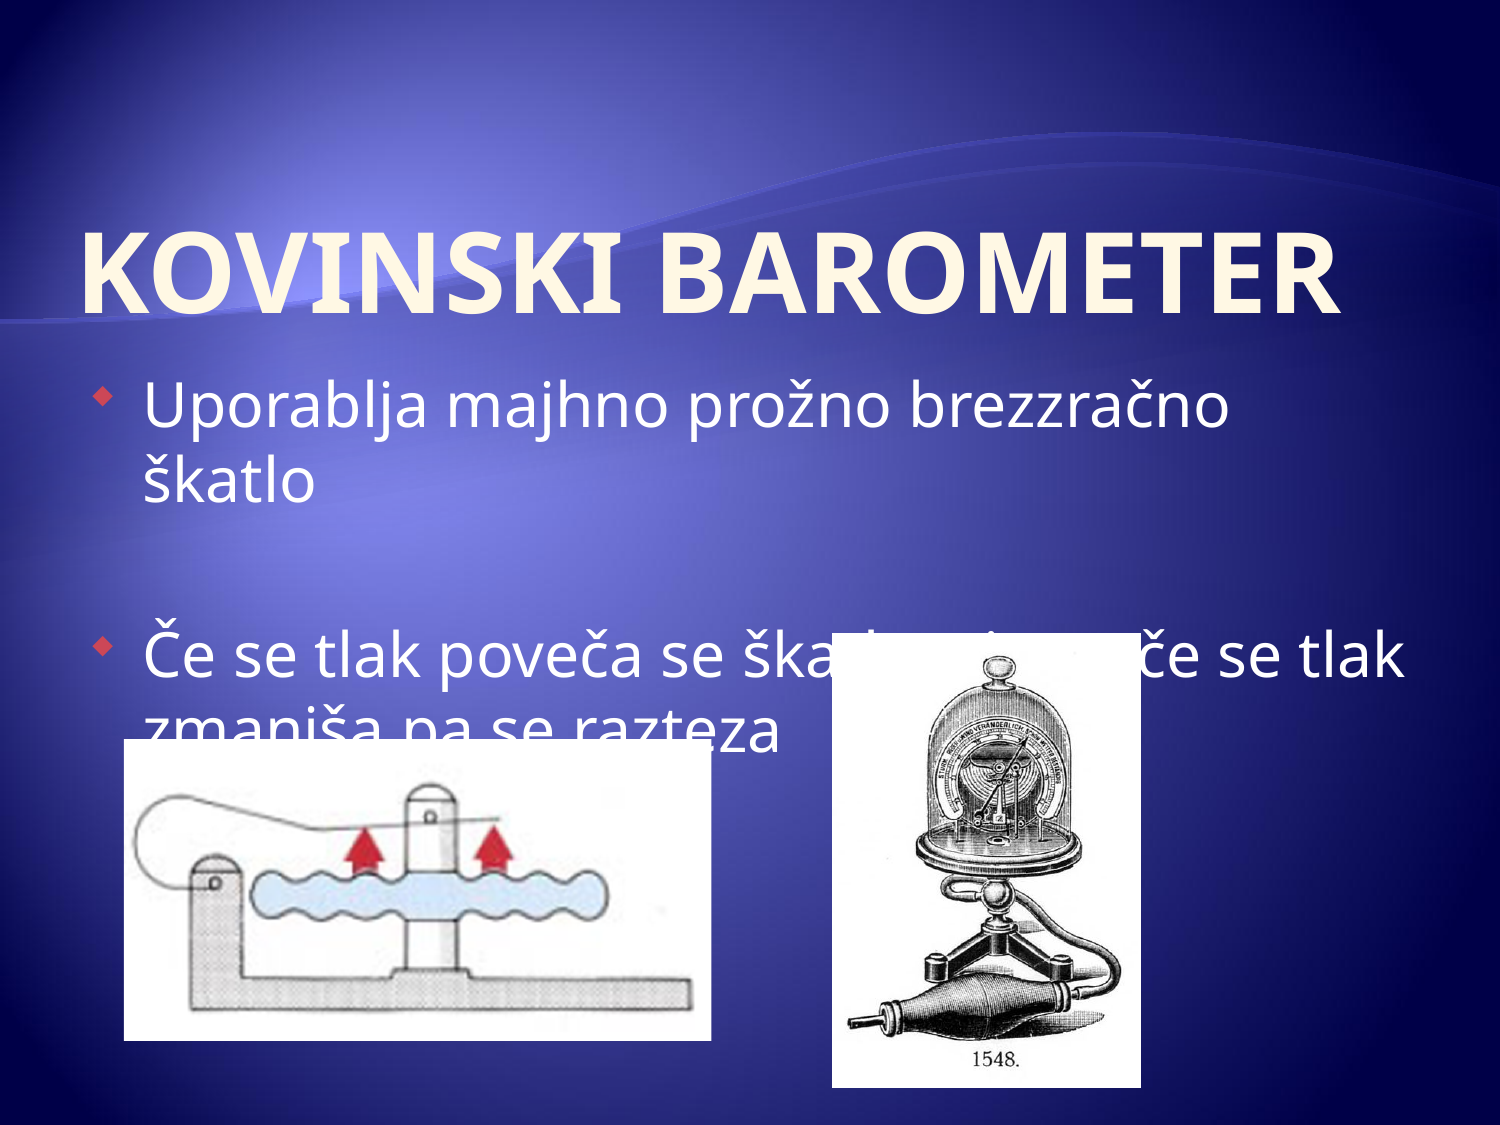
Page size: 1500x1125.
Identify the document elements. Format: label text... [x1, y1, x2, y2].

title KOVINSKI BAROMETER [75, 87, 1425, 338]
picture [0, 0, 1500, 1125]
list Uporablja majhno prožno brezzračno škatlo Če se tlak poveča se škatla stisne, če se tlak zmanjša pa se razteza [75, 357, 1425, 1033]
